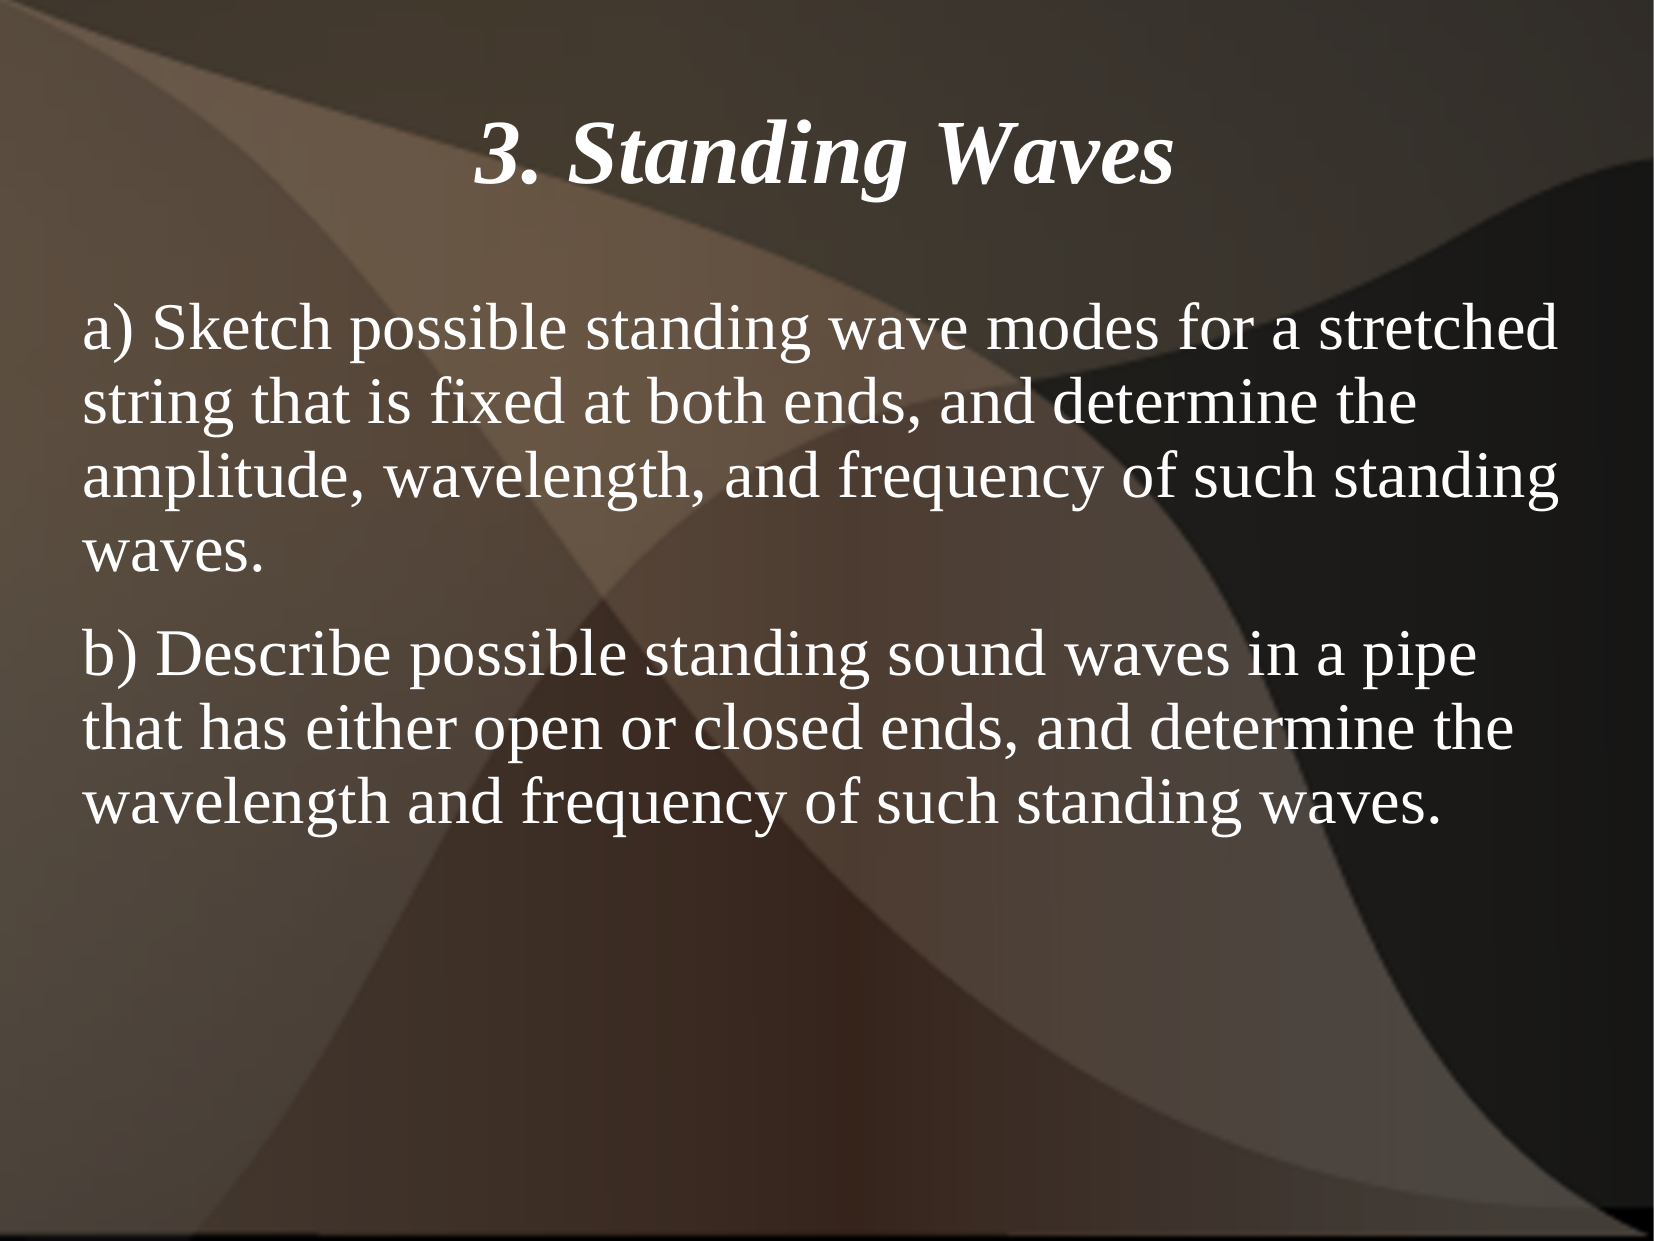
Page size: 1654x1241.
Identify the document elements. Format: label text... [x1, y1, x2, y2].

list a) Sketch possible standing wave modes for a stretched string that is fixed at both ends, and determine the amplitude, wavelength, and frequency of such standing waves. b) Describe possible standing sound waves in a pipe that has either open or closed ends, and determine the wavelength and frequency of such standing waves. [82, 290, 1571, 1094]
picture [0, 0, 1654, 1241]
title 3. Standing Waves [82, 49, 1571, 257]
